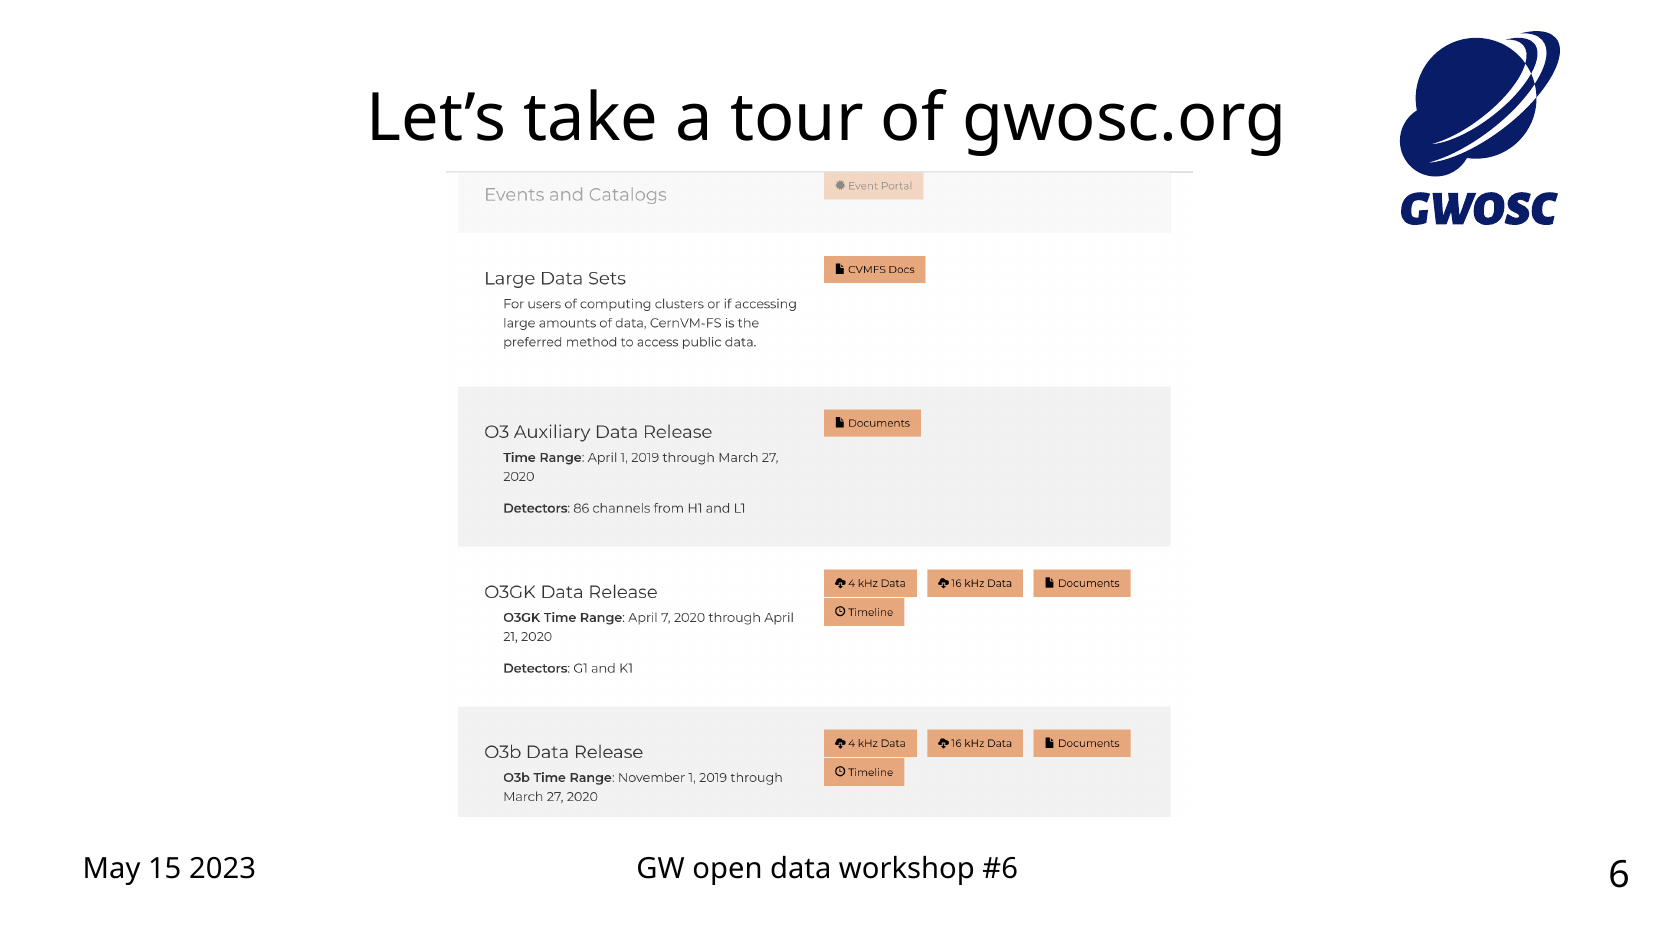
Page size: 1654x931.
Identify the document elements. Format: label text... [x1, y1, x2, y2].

title Let’s take a tour of gwosc.org [82, 37, 1399, 193]
title Let’s take a tour of gwosc.org [1561, 37, 1571, 193]
picture [1399, 31, 1561, 226]
text_box [446, 171, 1170, 240]
picture [446, 171, 1193, 817]
